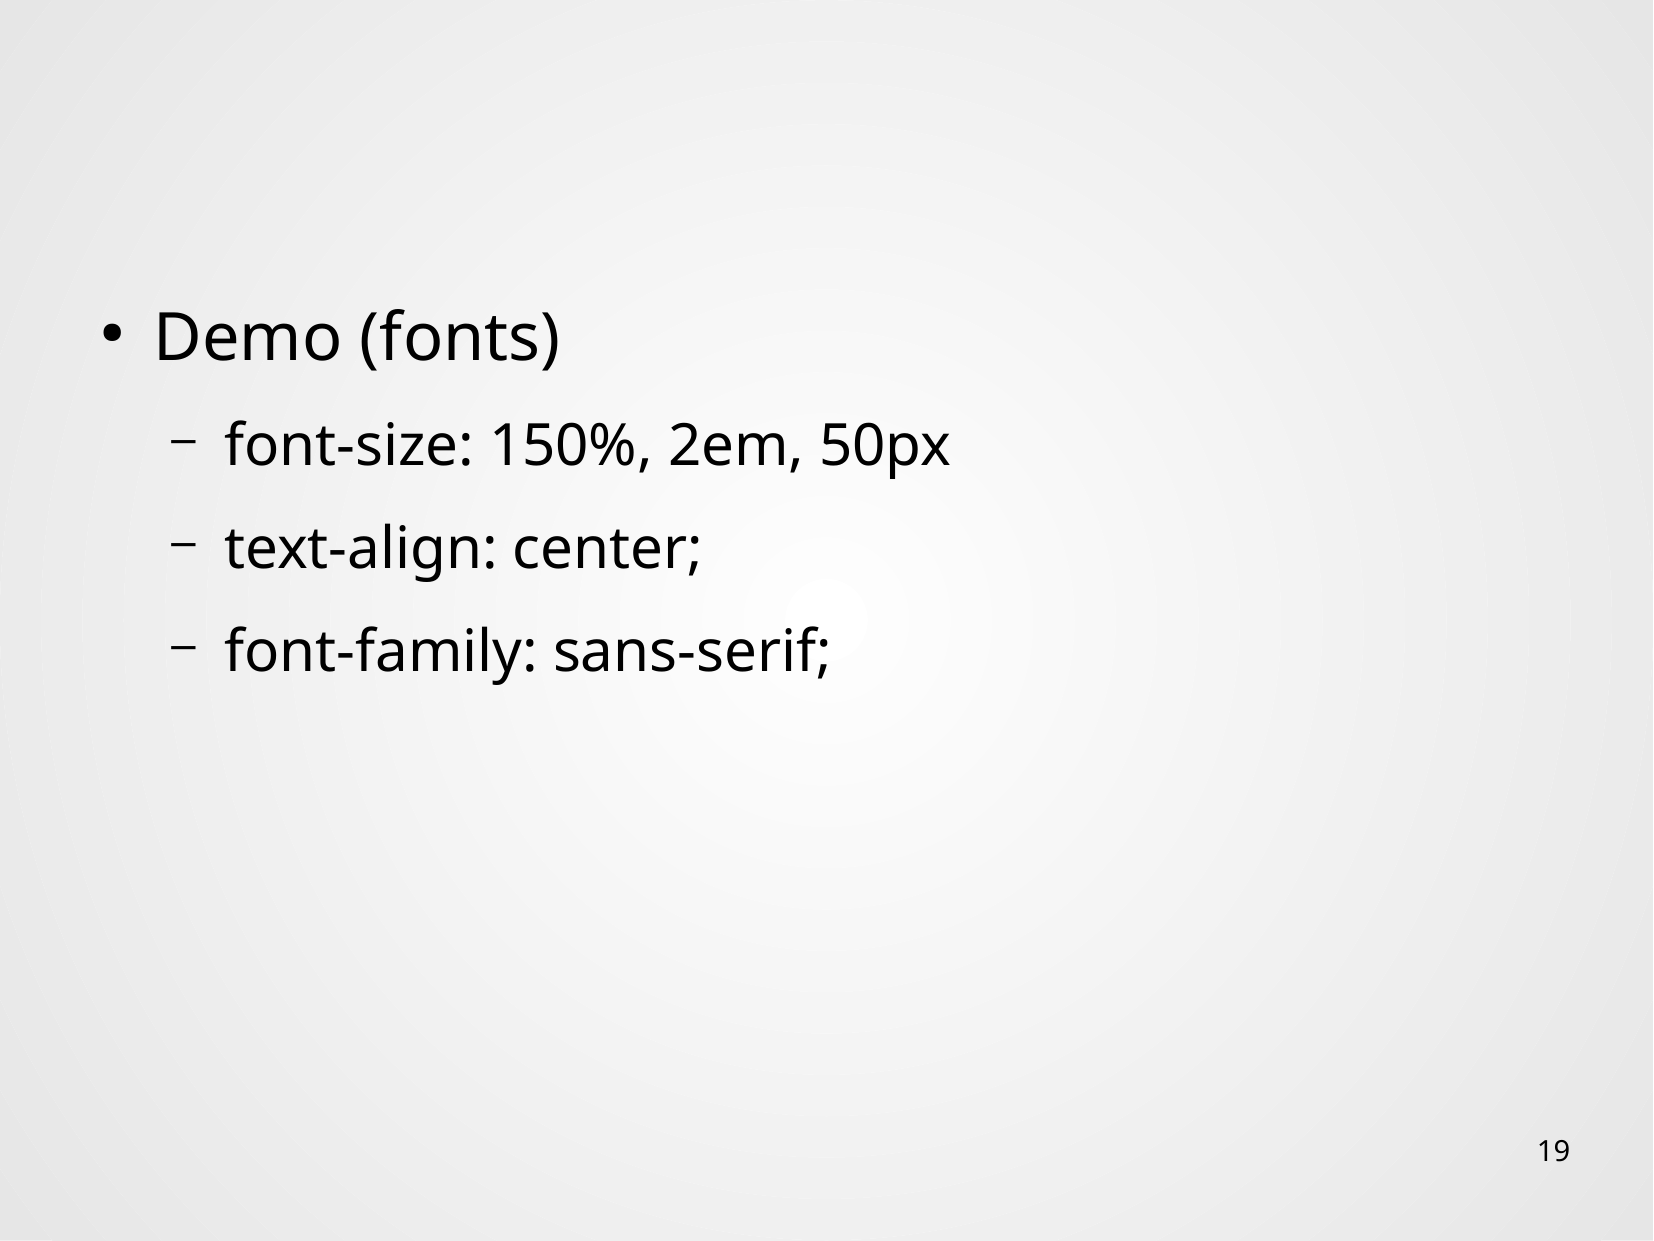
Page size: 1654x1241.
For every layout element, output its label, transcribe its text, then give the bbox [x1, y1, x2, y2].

list Demo (fonts) font-size: 150%, 2em, 50px text-align: center; font-family: sans-serif; [82, 289, 1571, 1010]
